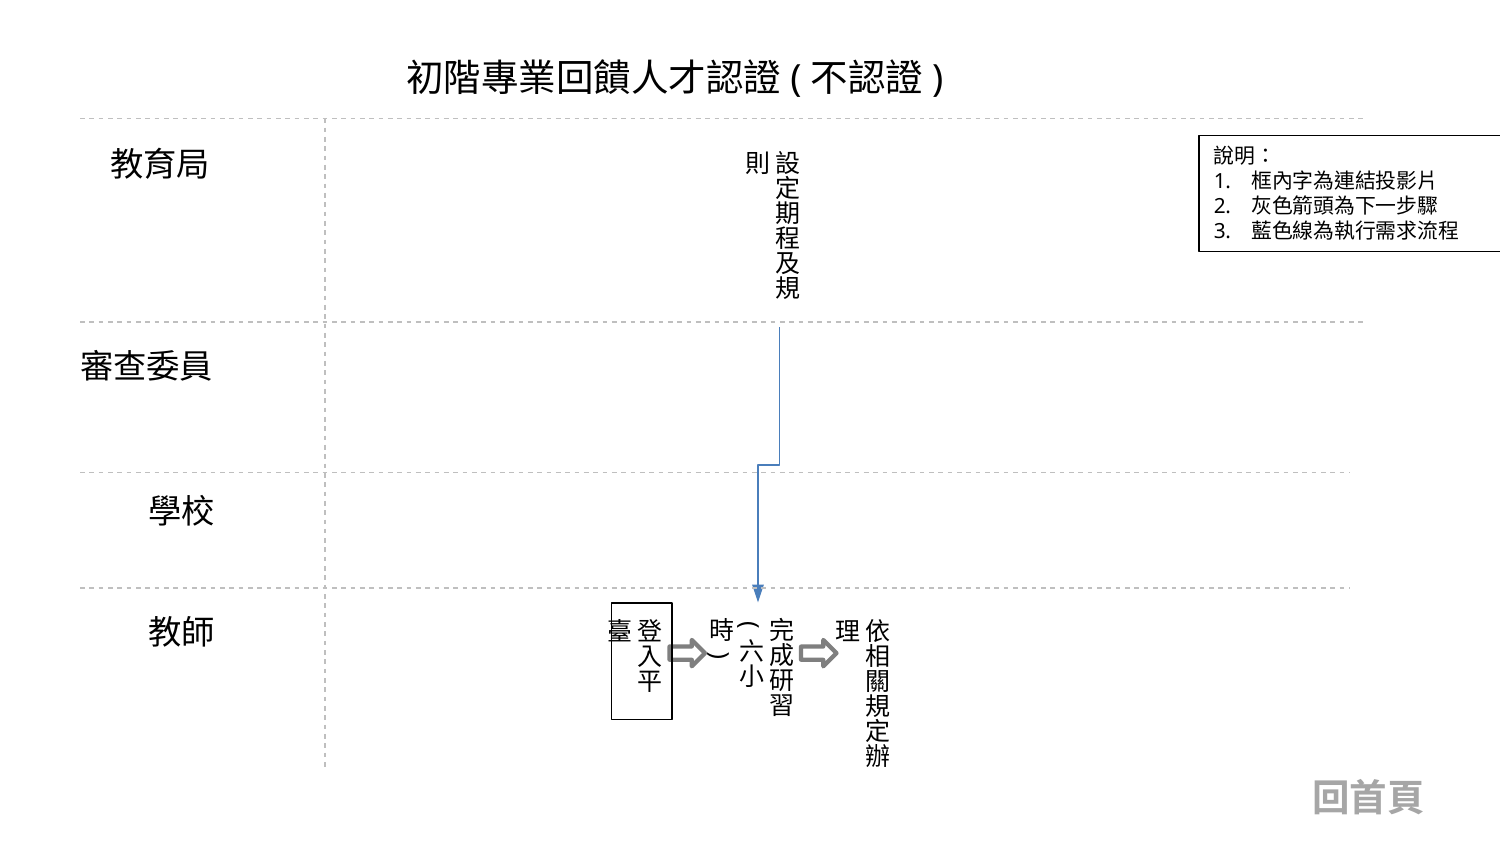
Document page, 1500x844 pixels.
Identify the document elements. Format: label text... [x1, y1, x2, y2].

text_box 設定期程及規則 [749, 135, 810, 328]
text_box 審查委員 [65, 338, 231, 394]
title 初階專業回饋人才認證(不認證) [0, 33, 1351, 119]
text_box 學校 [133, 483, 231, 539]
text_box 依相關規定辦理 [838, 603, 900, 796]
text_box 登入平臺 [611, 603, 672, 720]
text_box 說明： 框內字為連結投影片 灰色箭頭為下一步驟 藍色線為執行需求流程 [1198, 135, 1478, 252]
text_box 教師 [133, 603, 231, 659]
text_box 完成研習 (六小時) [712, 602, 804, 719]
text_box 教育局 [95, 135, 227, 191]
